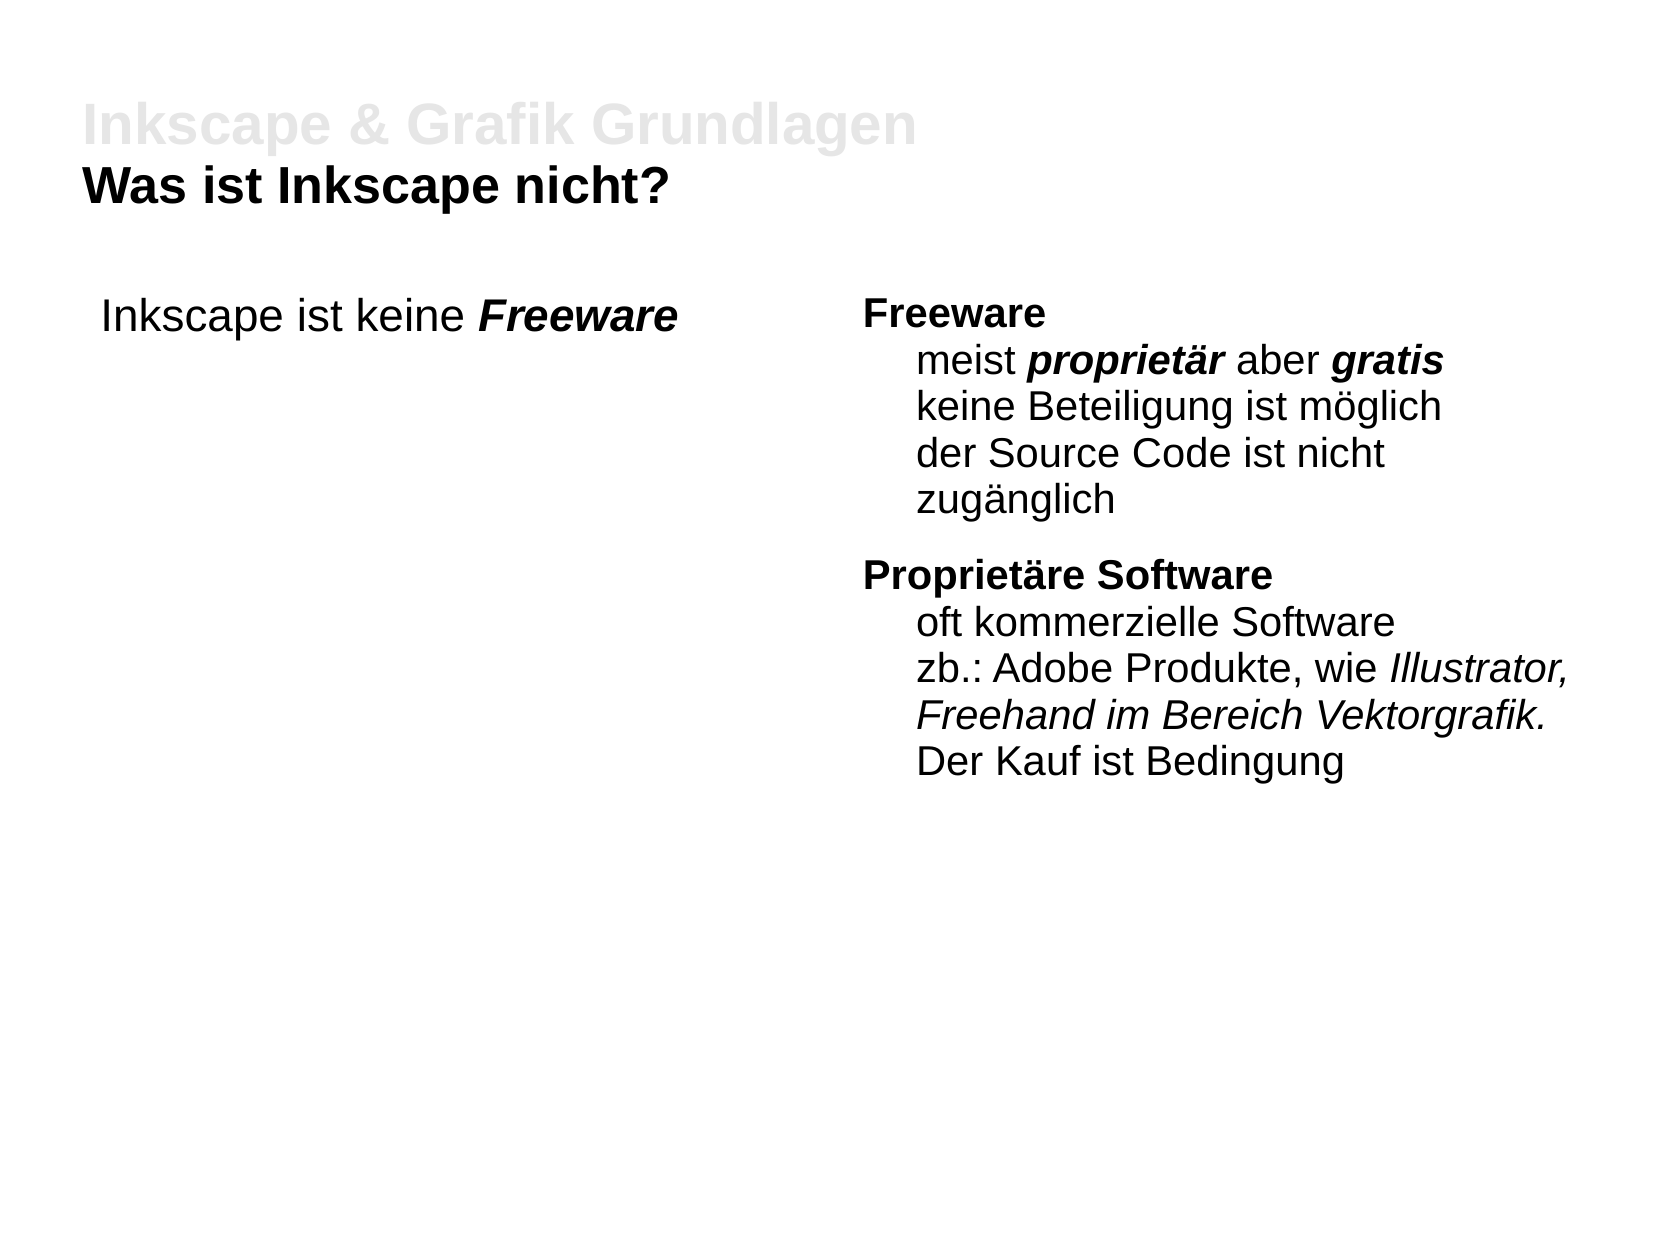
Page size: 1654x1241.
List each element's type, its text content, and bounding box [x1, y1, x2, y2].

list Freeware meist proprietär aber gratis keine Beteiligung ist möglich der Source Code ist nicht zugänglich Proprietäre Software oft kommerzielle Software zb.: Adobe Produkte, wie Illustrator, Freehand im Bereich Vektorgrafik. Der Kauf ist Bedingung [845, 290, 1572, 1144]
title Inkscape & Grafik Grundlagen Was ist Inkscape nicht? [82, 49, 1571, 257]
list Inkscape ist keine Freeware [82, 290, 809, 1140]
